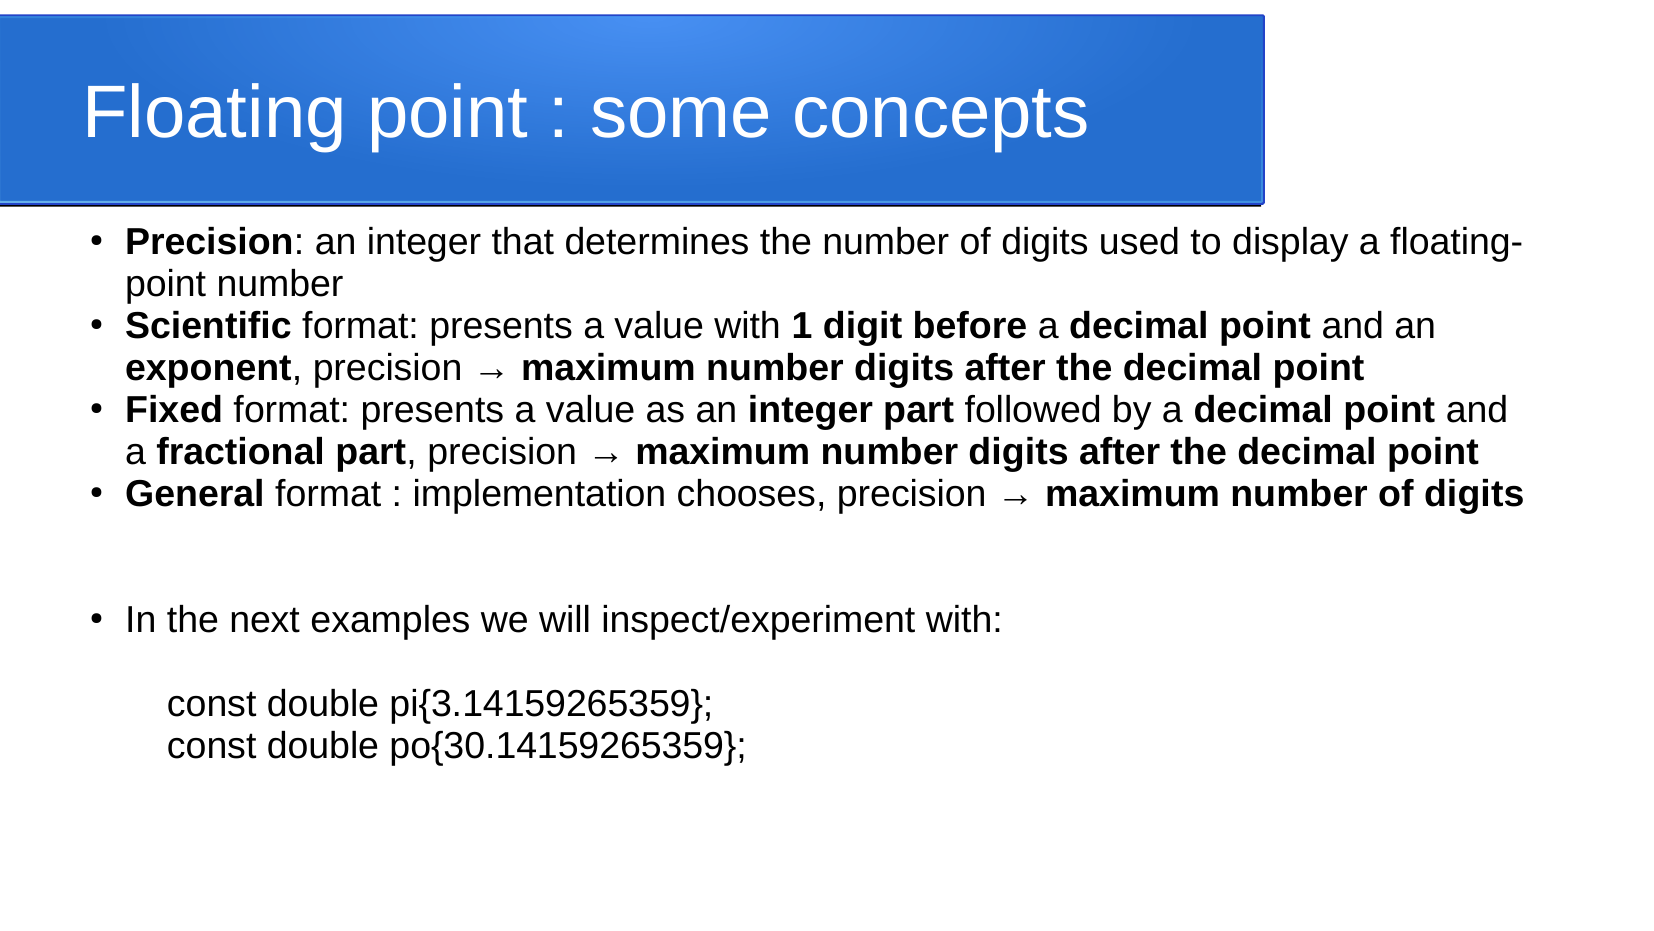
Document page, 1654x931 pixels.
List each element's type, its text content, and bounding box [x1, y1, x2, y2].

text_box Precision: an integer that determines the number of digits used to display a floating-point number Scientific format: presents a value with 1 digit before a decimal point and an exponent, precision → maximum number digits after the decimal point Fixed format: presents a value as an integer part followed by a decimal point and a fractional part, precision → maximum number digits after the decimal point General format : implementation chooses, precision → maximum number of digits In the next examples we will inspect/experiment with: const double pi{3.14159265359}; const double po{30.14159265359}; [75, 213, 1546, 774]
title Floating point : some concepts [82, 29, 1235, 196]
